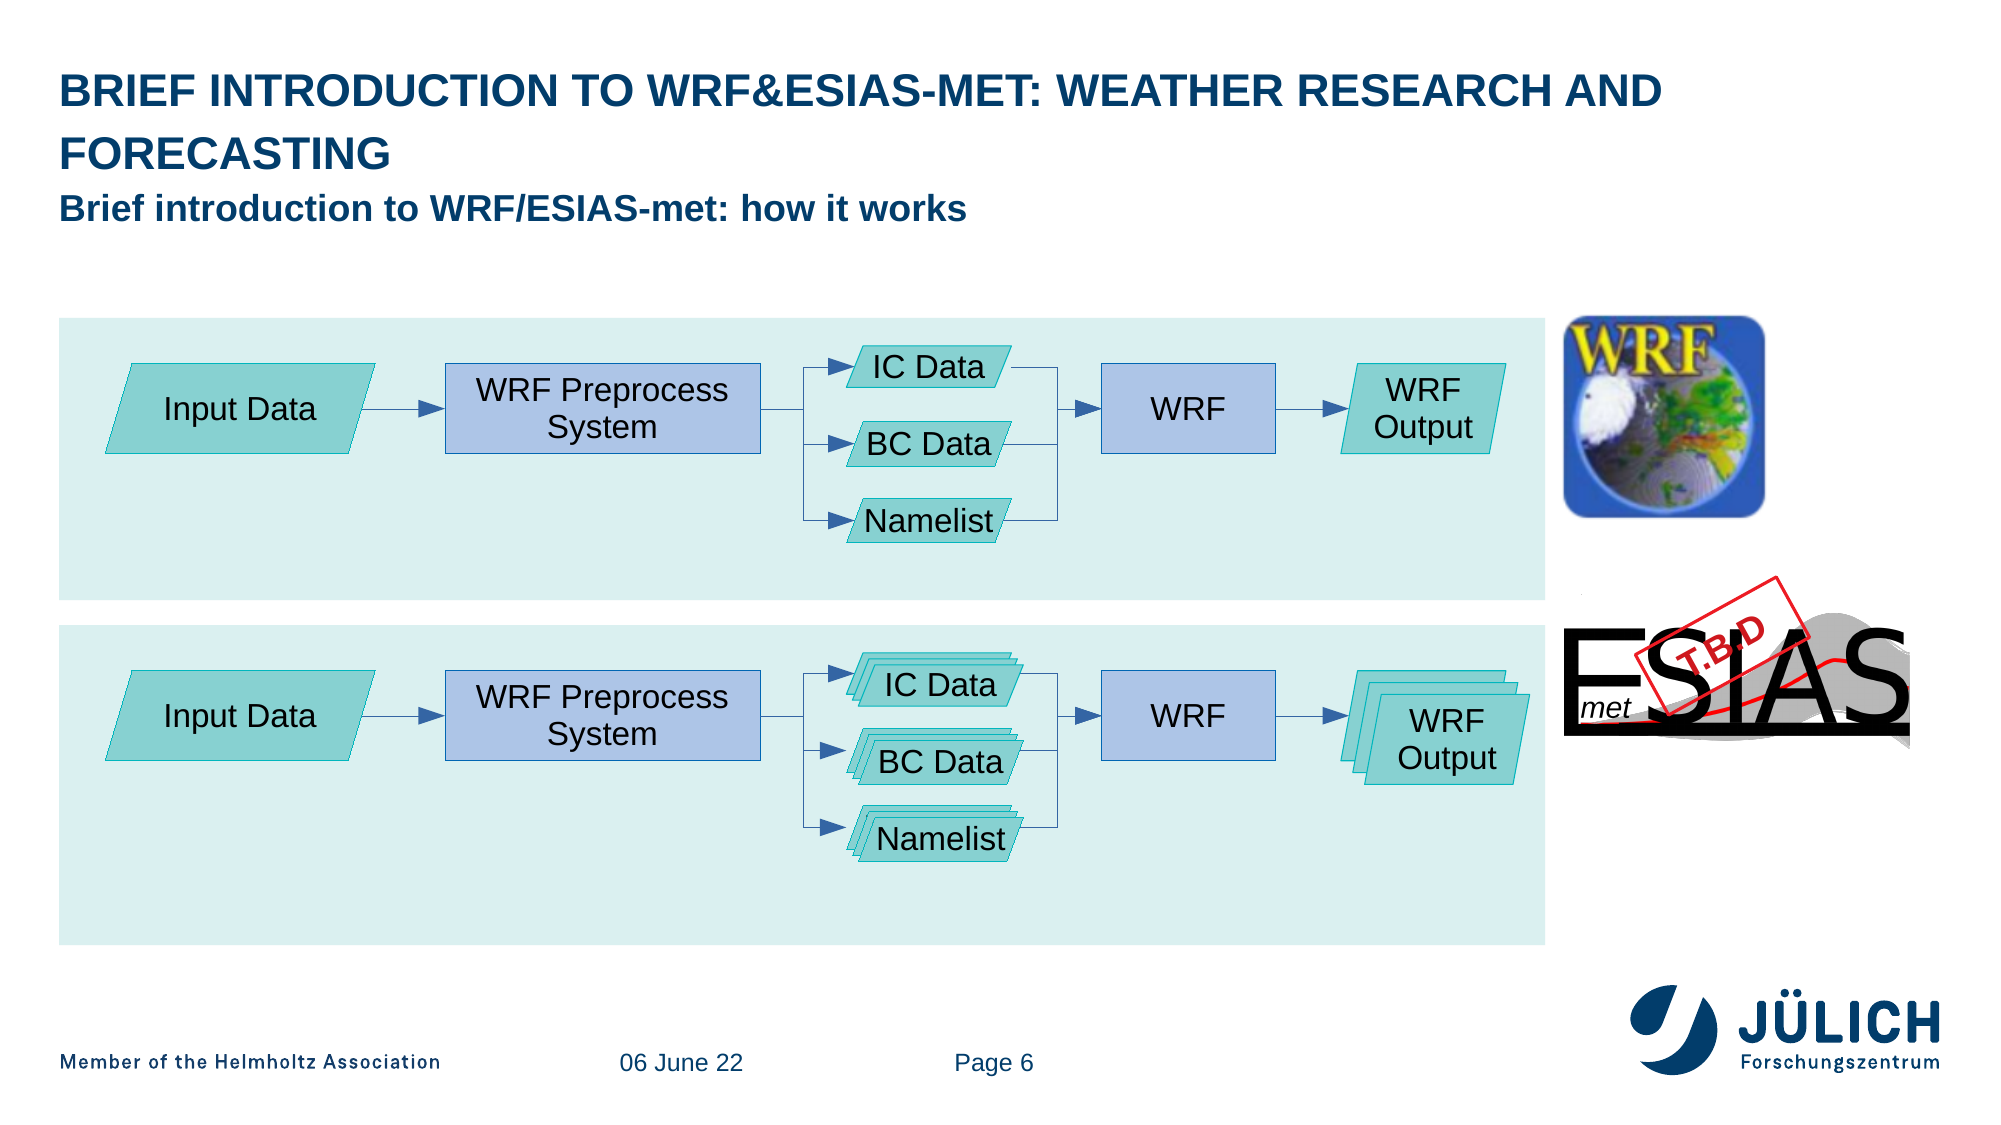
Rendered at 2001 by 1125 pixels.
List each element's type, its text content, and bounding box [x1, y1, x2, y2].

text_box IC Data [846, 652, 1012, 695]
text_box IC Data [852, 658, 1018, 701]
text_box 06 June 22 [619, 1046, 882, 1084]
text_box Input Data [105, 670, 376, 761]
title Brief introduction to WRF&ESIAS-met: Weather Research and Forecasting [59, 53, 1938, 238]
text_box WRF Output [1340, 670, 1506, 761]
text_box BC Data [852, 734, 1018, 779]
text_box BC Data [858, 740, 1024, 785]
text_box WRF [1102, 364, 1275, 454]
text_box WRF [1102, 671, 1275, 761]
text_box WRF Output [1340, 363, 1506, 454]
text_box T.B.D [1635, 576, 1810, 716]
picture [1564, 594, 1910, 749]
text_box WRF Preprocess System [445, 364, 760, 454]
text_box [59, 625, 1546, 946]
text_box IC Data [846, 345, 1012, 388]
slide_number Page <number> [954, 1046, 1073, 1084]
text_box WRF Output [1364, 694, 1530, 785]
list Brief introduction to WRF/ESIAS-met: how it works [58, 177, 1937, 262]
text_box WRF Preprocess System [445, 671, 760, 761]
text_box Input Data [105, 363, 376, 454]
text_box [59, 317, 1546, 601]
text_box WRF Output [1352, 682, 1518, 773]
text_box Namelist [852, 811, 1018, 856]
text_box BC Data [846, 728, 1012, 773]
picture [1547, 306, 1776, 532]
text_box Namelist [846, 805, 1012, 850]
text_box IC Data [858, 664, 1024, 707]
text_box Namelist [846, 498, 1012, 543]
text_box BC Data [846, 421, 1012, 467]
text_box Namelist [858, 817, 1024, 862]
